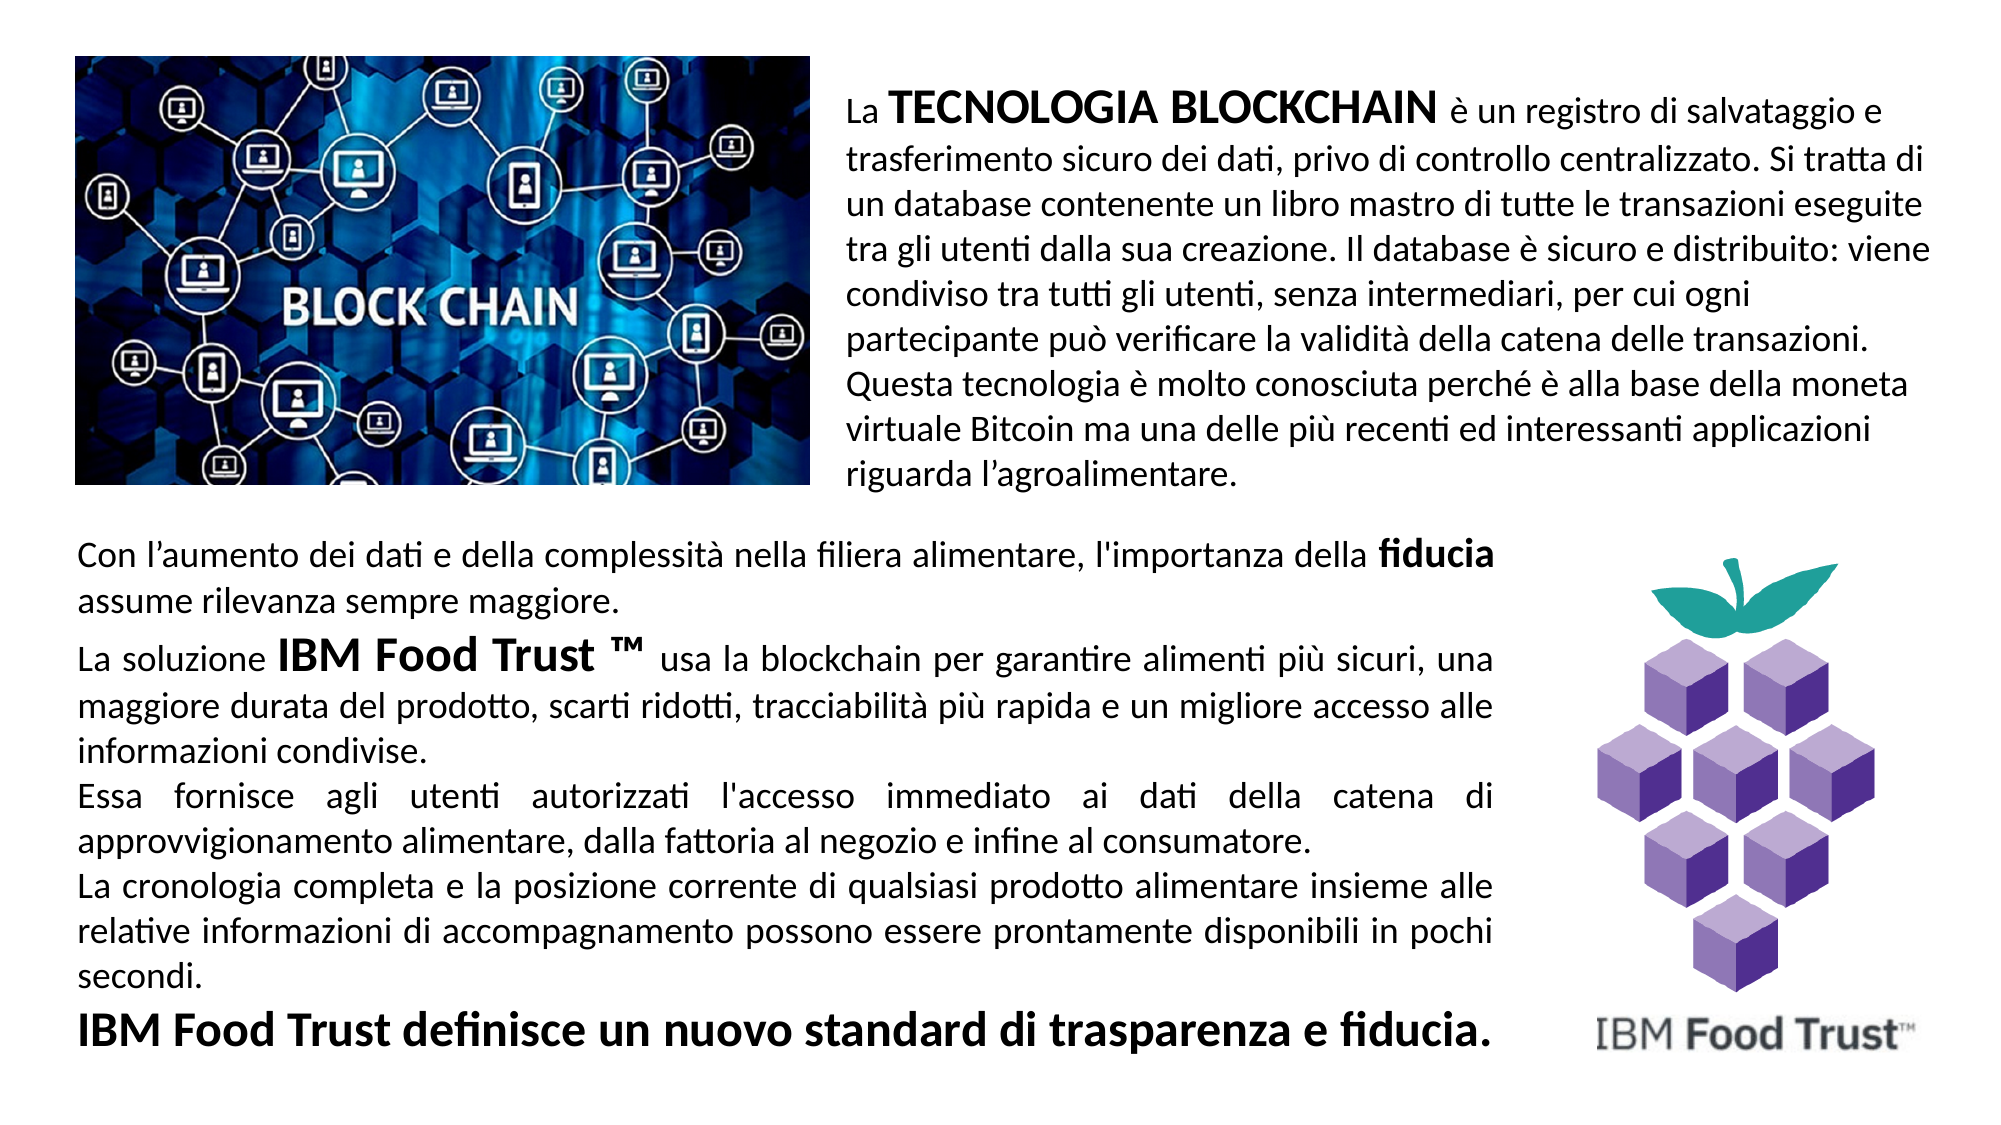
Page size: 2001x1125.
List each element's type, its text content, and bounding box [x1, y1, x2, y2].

picture [75, 56, 810, 485]
text_box Con l’aumento dei dati e della complessità nella filiera alimentare, l'importanza della fiducia assume rilevanza sempre maggiore. La soluzione IBM Food Trust ™ usa la blockchain per garantire alimenti più sicuri, una maggiore durata del prodotto, scarti ridotti, tracciabilità più rapida e un migliore accesso alle informazioni condivise. Essa fornisce agli utenti autorizzati l'accesso immediato ai dati della catena di approvvigionamento alimentare, dalla fattoria al negozio e infine al consumatore. La cronologia completa e la posizione corrente di qualsiasi prodotto alimentare insieme alle relative informazioni di accompagnamento possono essere prontamente disponibili in pochi secondi. IBM Food Trust definisce un nuovo standard di trasparenza e fiducia. [62, 518, 1510, 1064]
picture [1543, 548, 1922, 1068]
text_box La TECNOLOGIA BLOCKCHAIN è un registro di salvataggio e trasferimento sicuro dei dati, privo di controllo centralizzato. Si tratta di un database contenente un libro mastro di tutte le transazioni eseguite tra gli utenti dalla sua creazione. Il database è sicuro e distribuito: viene condiviso tra tutti gli utenti, senza intermediari, per cui ogni partecipante può verificare la validità della catena delle transazioni. Questa tecnologia è molto conosciuta perché è alla base della moneta virtuale Bitcoin ma una delle più recenti ed interessanti applicazioni riguarda l’agroalimentare. [831, 66, 1950, 502]
